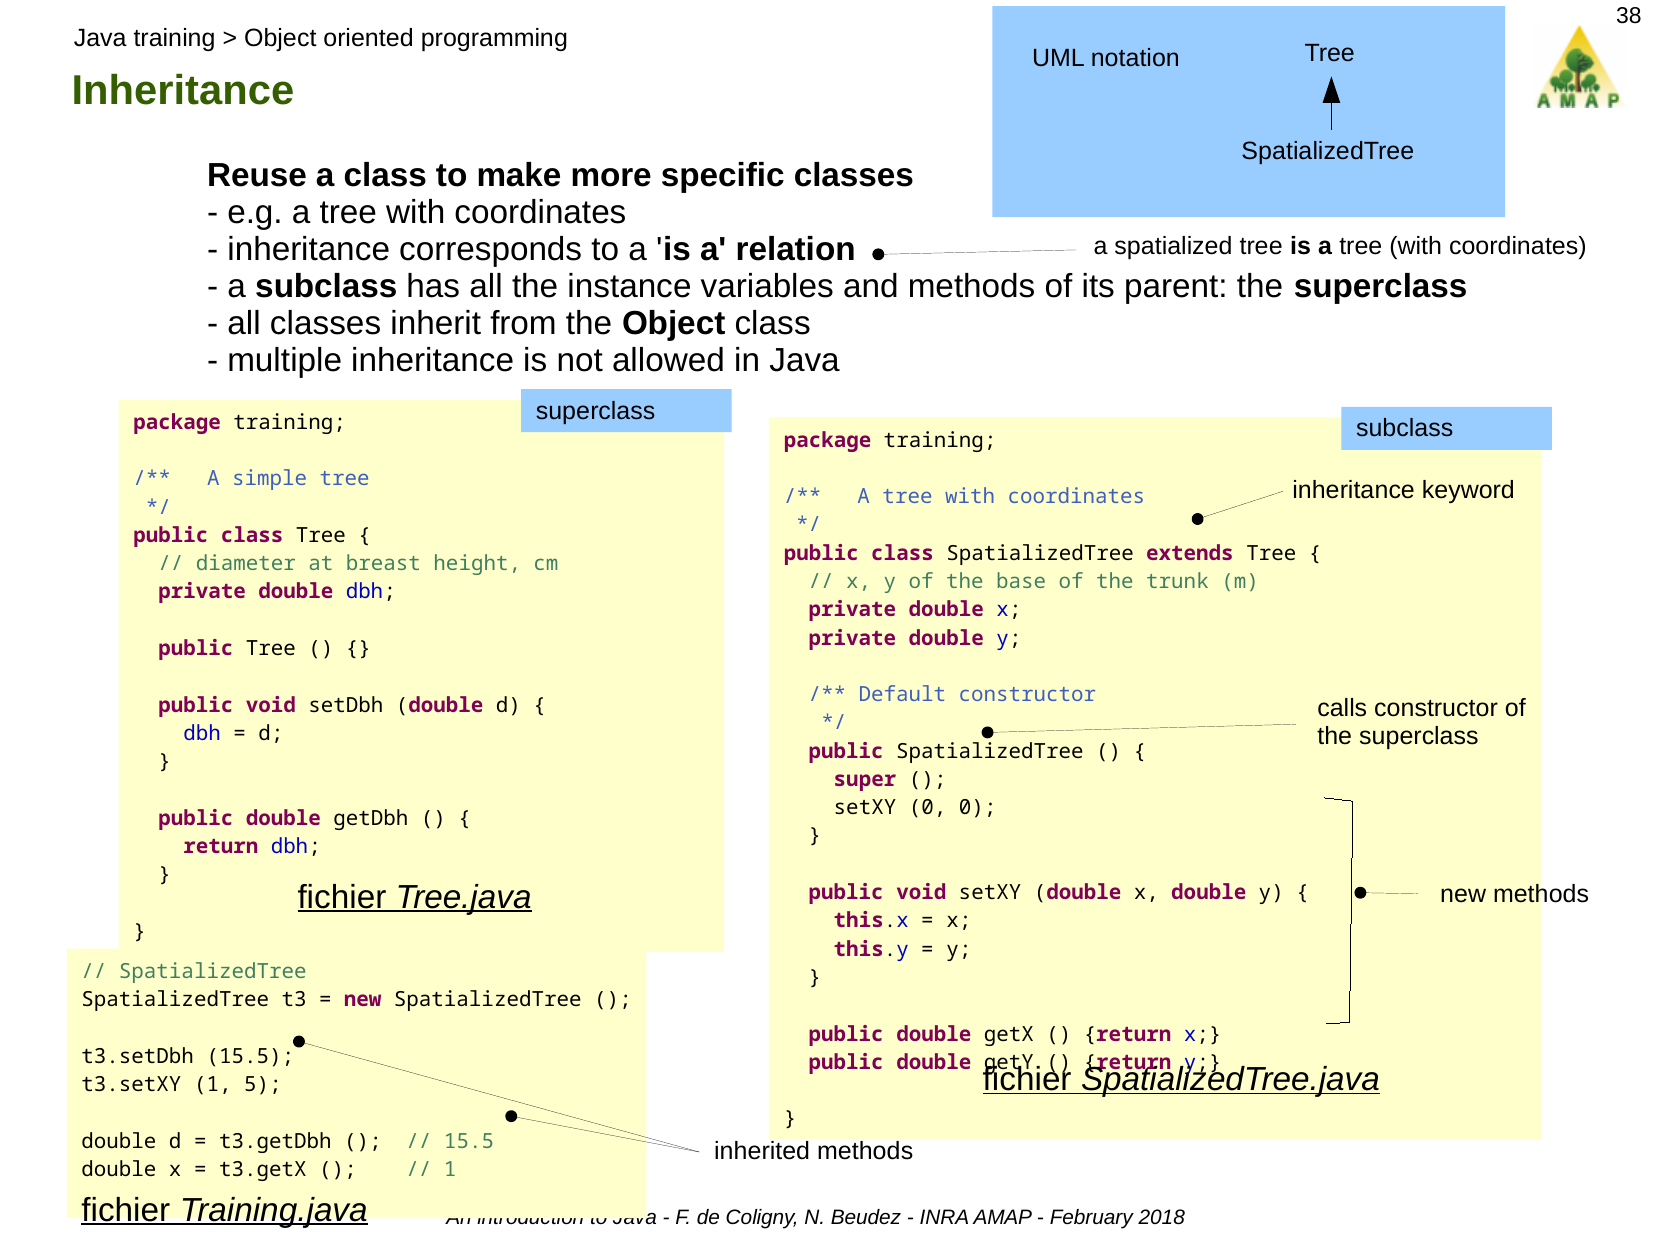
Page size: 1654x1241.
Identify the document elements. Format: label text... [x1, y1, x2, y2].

text_box UML notation [959, 36, 1196, 80]
text_box package training; /** A simple tree */ public class Tree { // diameter at breast height, cm private double dbh; public Tree () {} public void setDbh (double d) { dbh = d; } public double getDbh () { return dbh; } } [118, 399, 725, 881]
text_box subclass [1341, 406, 1552, 450]
text_box inheritance keyword [1277, 468, 1563, 512]
text_box fichier SpatializedTree.java [967, 1053, 1406, 1106]
picture [1533, 25, 1627, 108]
text_box inherited methods [699, 1128, 933, 1173]
text_box Reuse a class to make more specific classes - e.g. a tree with coordinates - inheritance corresponds to a 'is a' relation - a subclass has all the instance variables and methods of its parent: the superclass - all classes inherit from the Object class - multiple inheritance is not allowed in Java [192, 148, 1526, 389]
text_box superclass [521, 389, 732, 433]
text_box // SpatializedTree SpatializedTree t3 = new SpatializedTree (); t3.setDbh (15.5); t3.setXY (1, 5); double d = t3.getDbh (); // 15.5 double x = t3.getX (); // 1 [66, 948, 647, 1185]
text_box fichier Tree.java [282, 870, 550, 923]
text_box [992, 6, 1506, 148]
text_box Tree [1218, 31, 1442, 79]
text_box a spatialized tree is a tree (with coordinates) [1078, 224, 1654, 268]
text_box Inheritance [56, 59, 1120, 121]
text_box package training; /** A tree with coordinates */ public class SpatializedTree extends Tree { // x, y of the base of the trunk (m) private double x; private double y; /** Default constructor */ public SpatializedTree () { super (); setXY (0, 0); } public void setXY (double x, double y) { this.x = x; this.y = y; } public double getX () {return x;} public double getY () {return y;} } [768, 417, 1542, 1060]
text_box SpatializedTree [1216, 129, 1440, 177]
text_box calls constructor of the superclass [1302, 686, 1544, 758]
text_box new methods [1425, 872, 1636, 916]
text_box Java training > Object oriented programming [59, 16, 1004, 60]
text_box fichier Training.java [66, 1184, 396, 1236]
